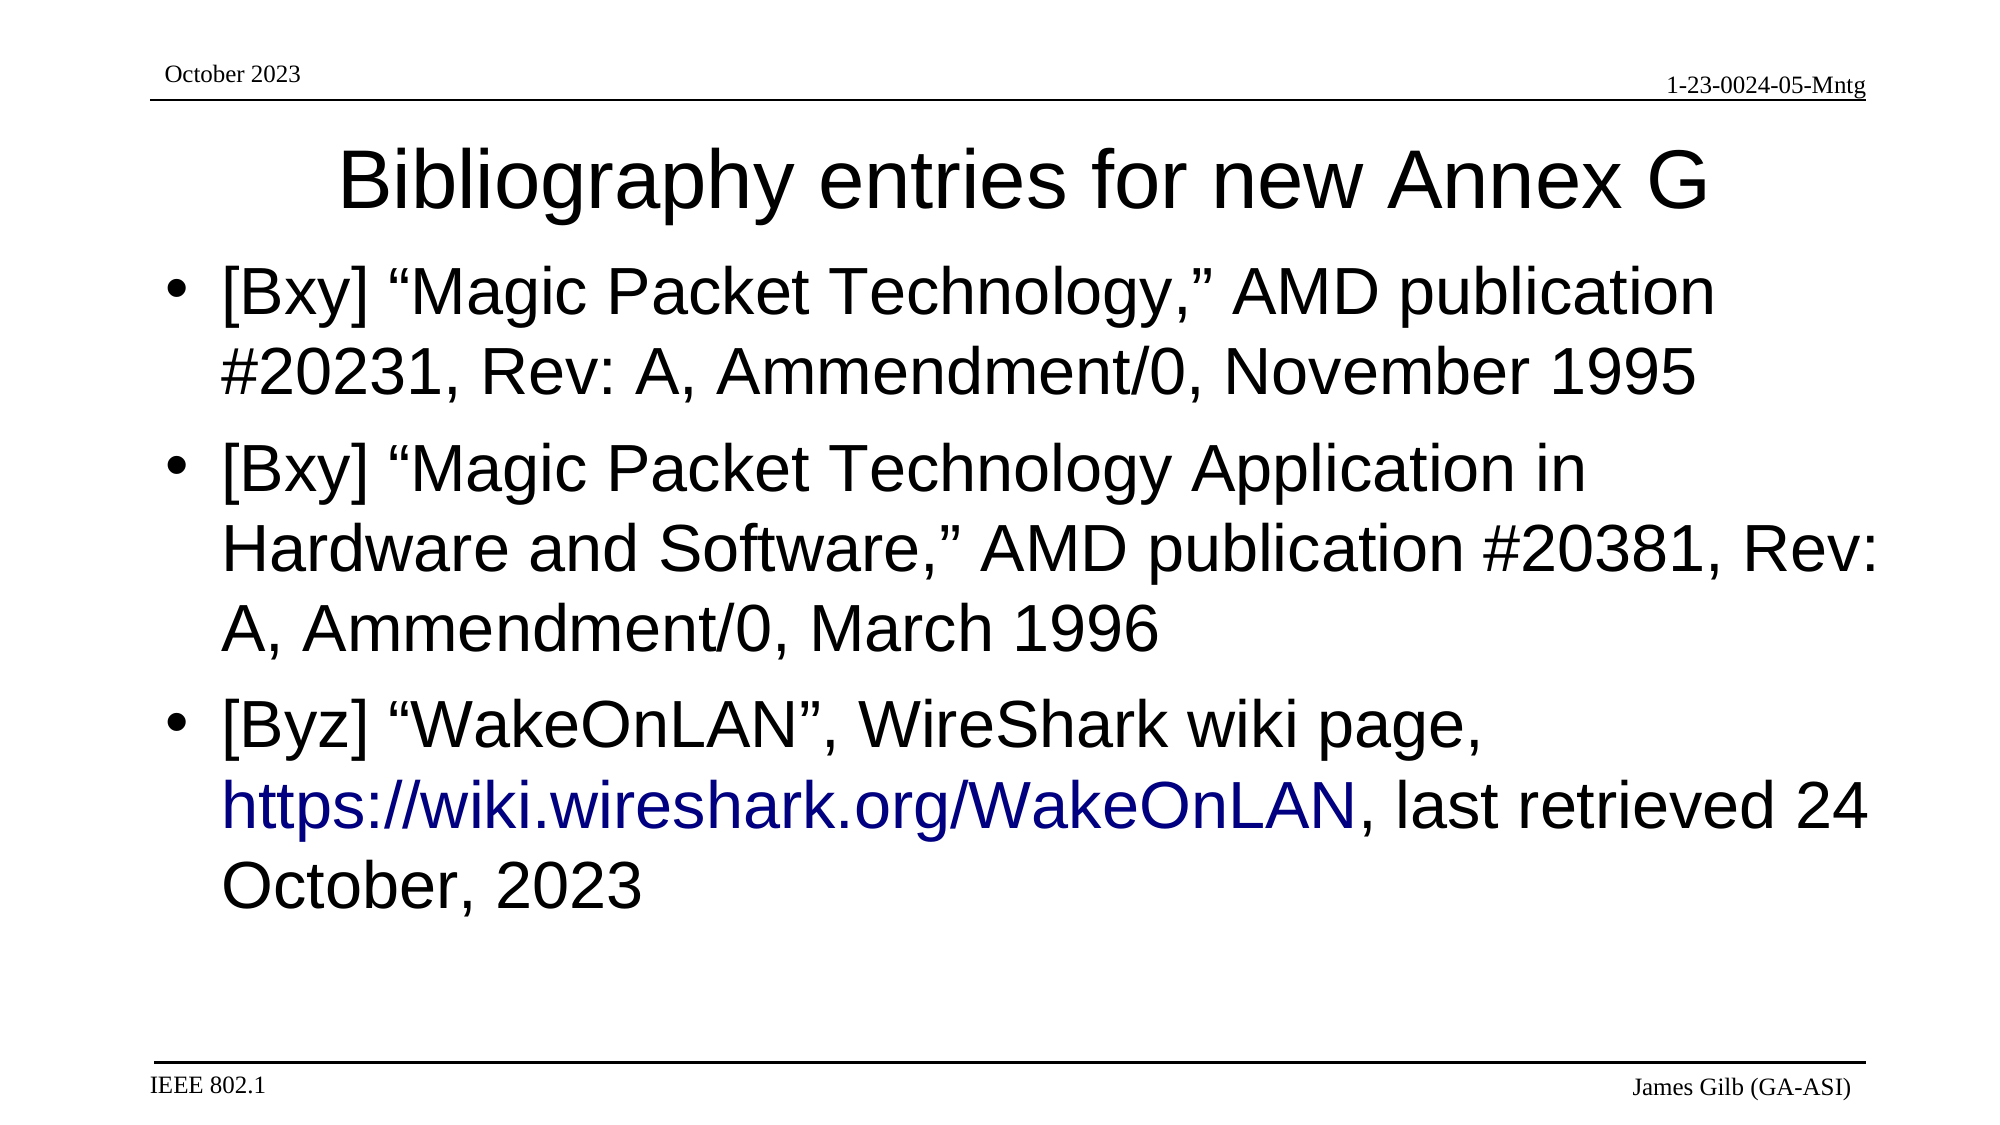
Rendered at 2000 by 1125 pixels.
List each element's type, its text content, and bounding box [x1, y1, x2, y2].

title Bibliography entries for new Annex G [149, 112, 1900, 238]
list [Bxy] “Magic Packet Technology,” AMD publication #20231, Rev: A, Ammendment/0, November 1995 [Bxy] “Magic Packet Technology Application in Hardware and Software,” AMD publication #20381, Rev: A, Ammendment/0, March 1996 [Byz] “WakeOnLAN”, WireShark wiki page, https://wiki.wireshark.org/WakeOnLAN, last retrieved 24 October, 2023 [149, 239, 1900, 1051]
